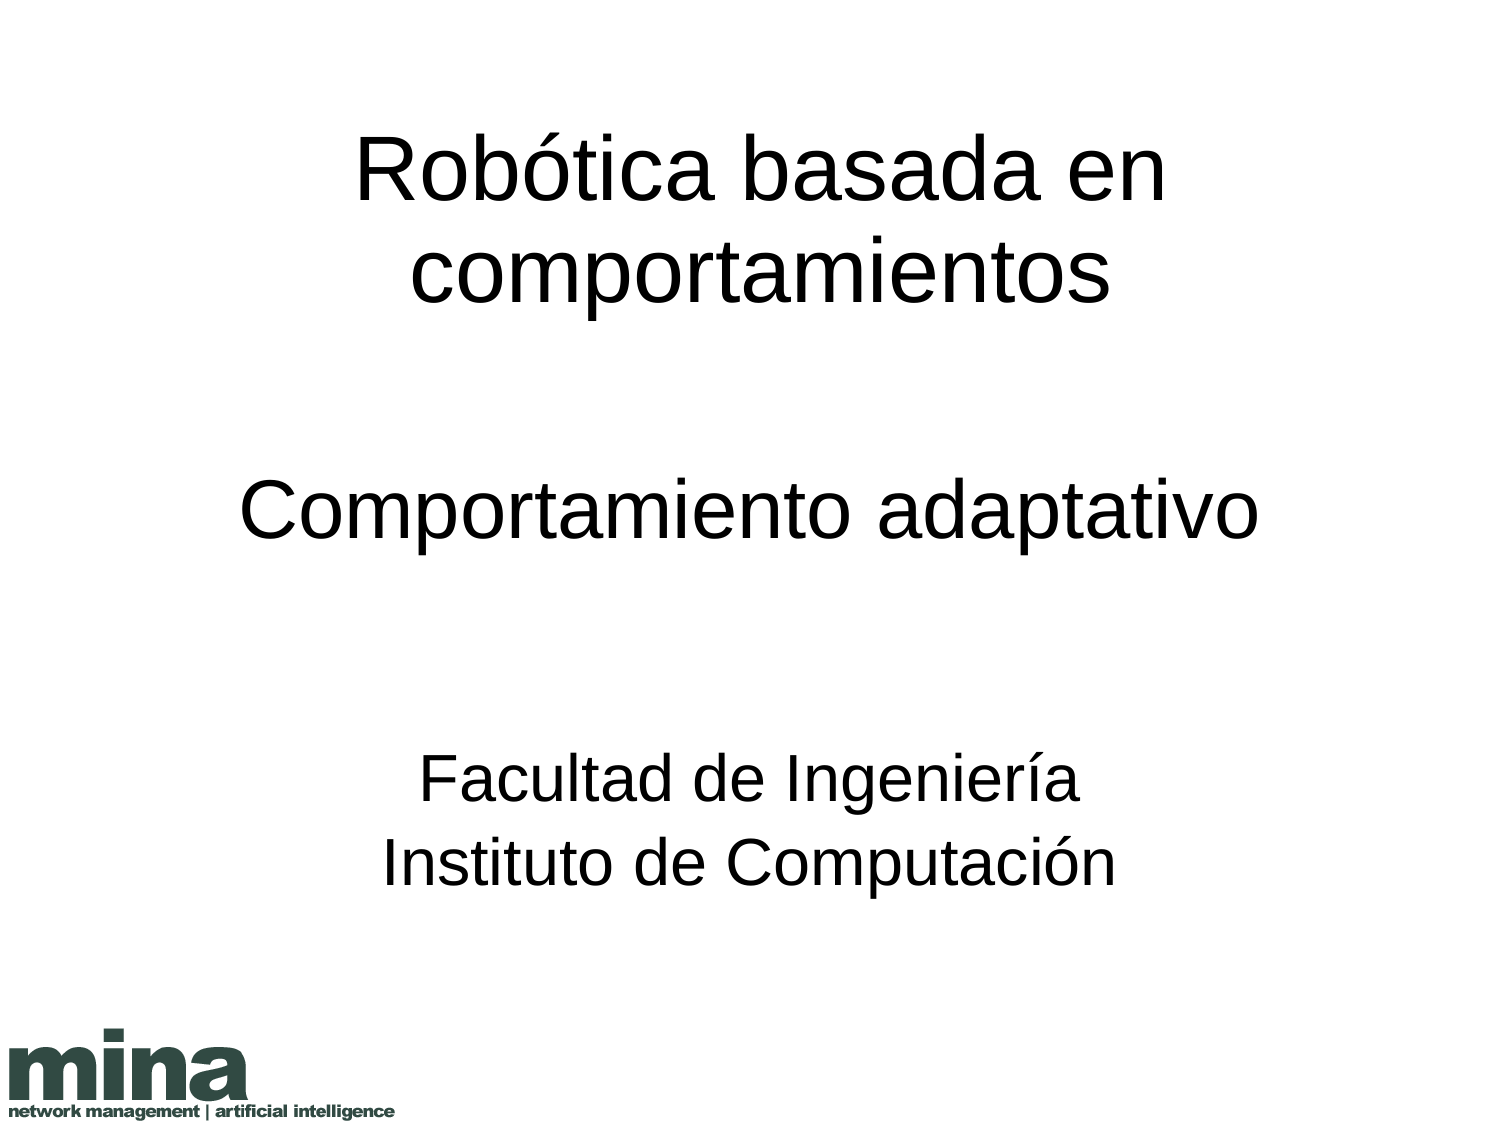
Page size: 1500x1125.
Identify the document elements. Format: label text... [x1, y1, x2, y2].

text_box Comportamiento adaptativo [112, 420, 1388, 598]
title Robótica basada en comportamientos [123, 78, 1399, 362]
subtitle Facultad de Ingeniería Instituto de Computación [225, 739, 1276, 925]
picture [0, 1022, 402, 1125]
